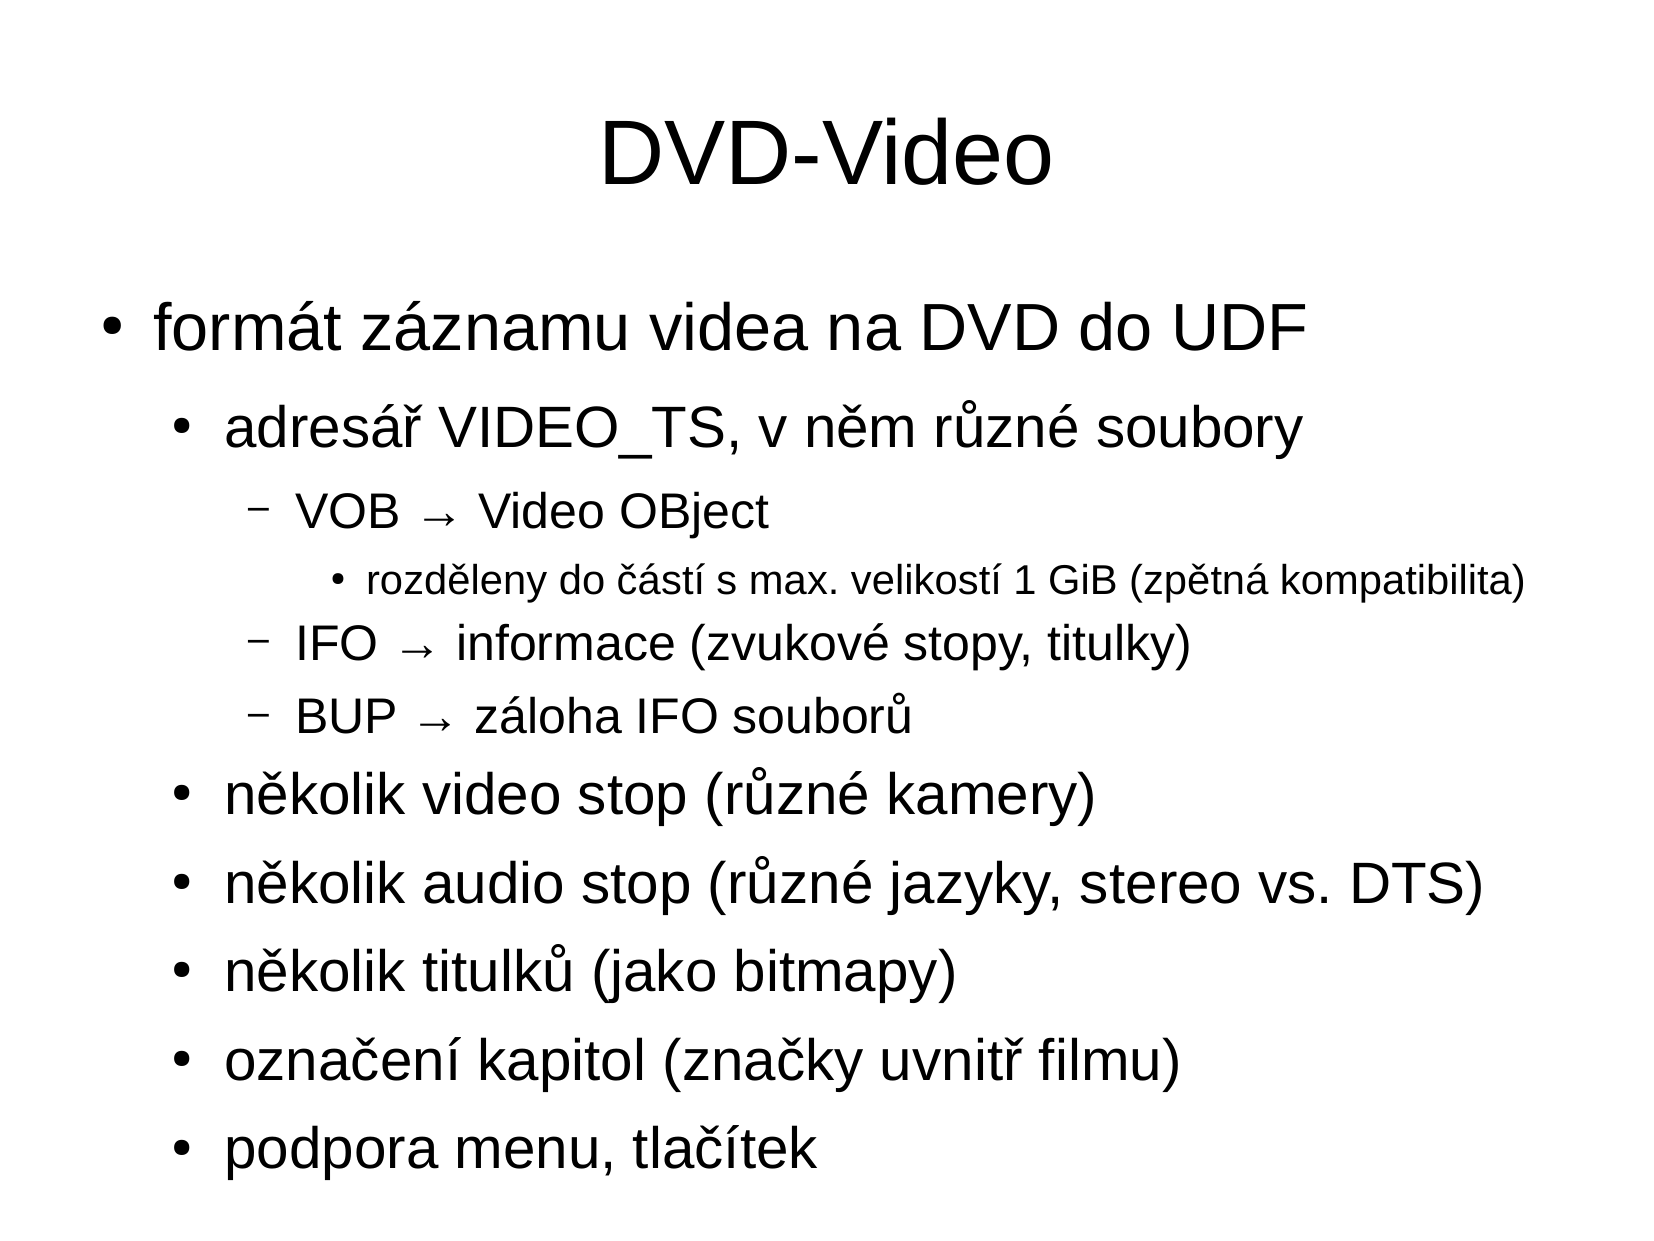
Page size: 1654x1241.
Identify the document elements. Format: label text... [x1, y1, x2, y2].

title DVD-Video [82, 56, 1571, 250]
list formát záznamu videa na DVD do UDF adresář VIDEO_TS, v něm různé soubory VOB → Video OBject rozděleny do částí s max. velikostí 1 GiB (zpětná kompatibilita) IFO → informace (zvukové stopy, titulky) BUP → záloha IFO souborů několik video stop (různé kamery) několik audio stop (různé jazyky, stereo vs. DTS) několik titulků (jako bitmapy) označení kapitol (značky uvnitř filmu) podpora menu, tlačítek [82, 290, 1571, 1182]
